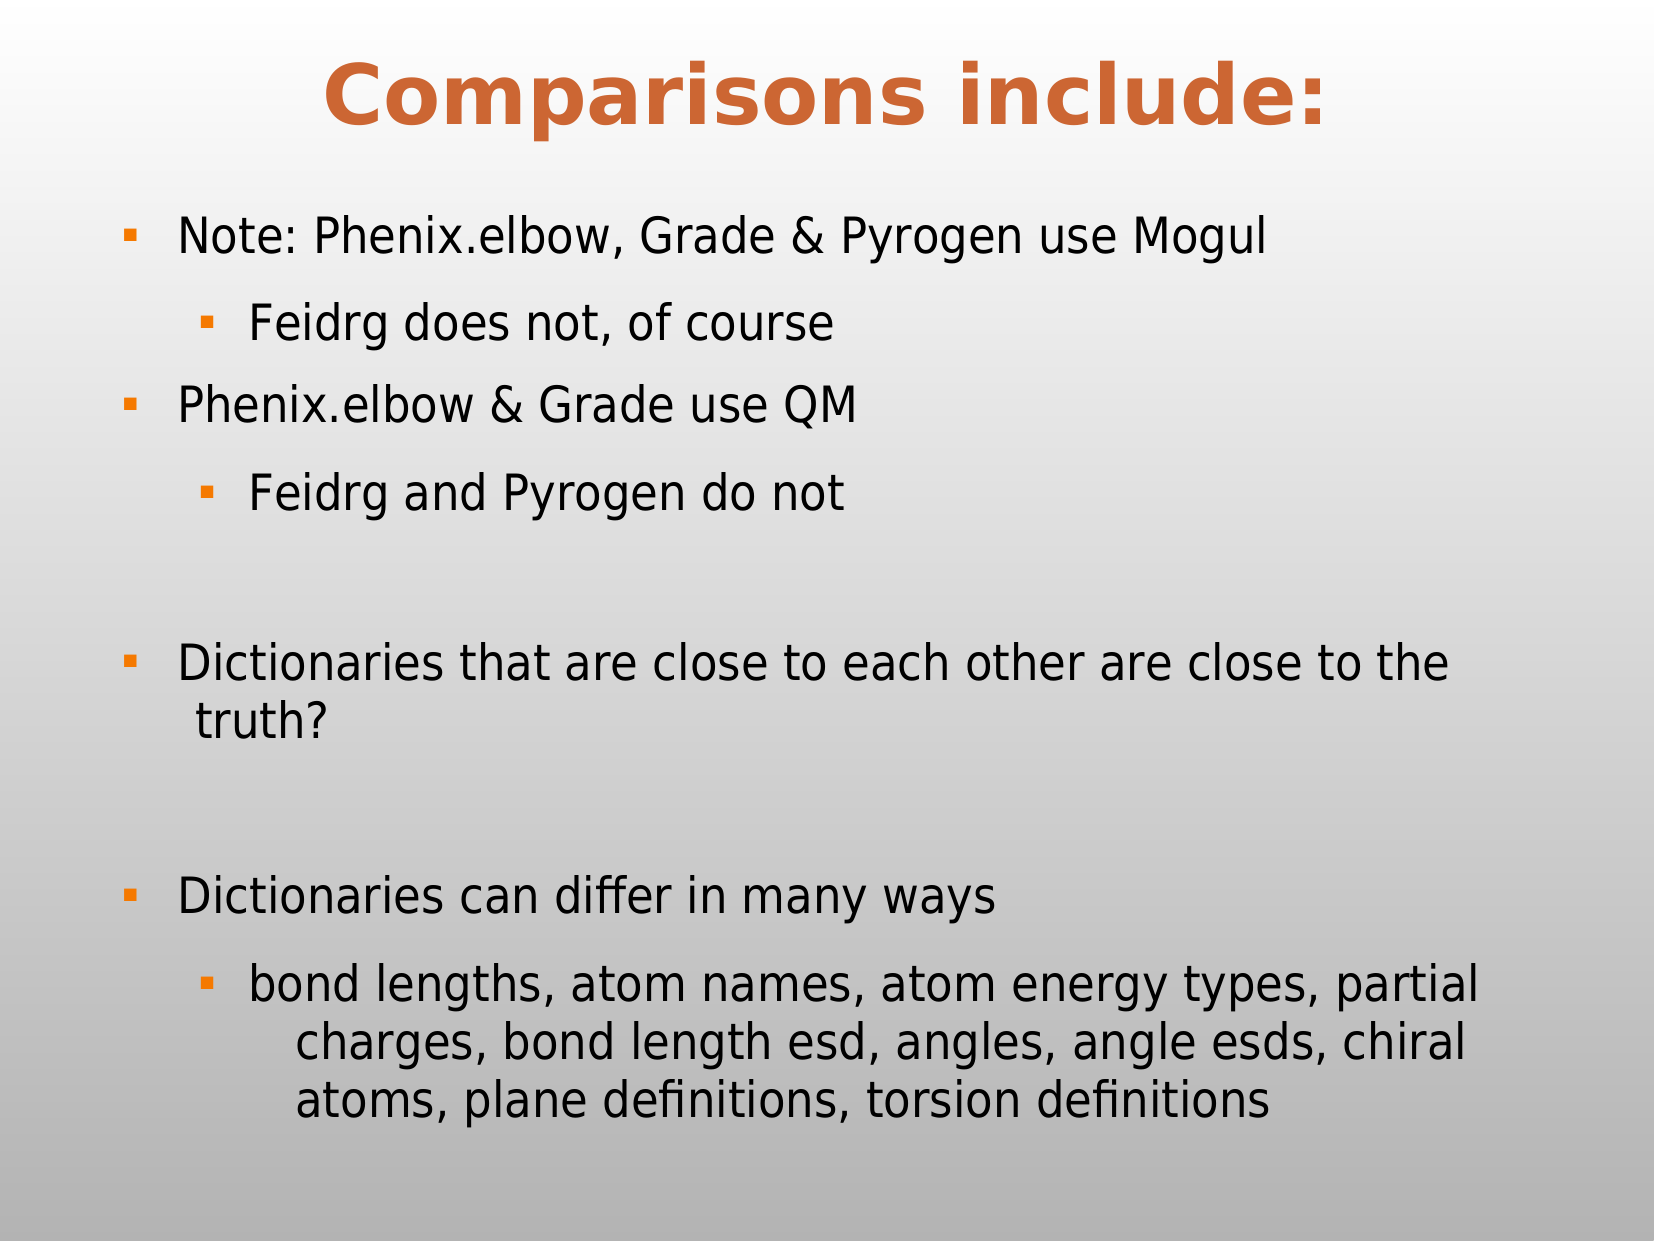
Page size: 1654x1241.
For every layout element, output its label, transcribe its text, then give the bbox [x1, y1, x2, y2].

list Note: Phenix.elbow, Grade & Pyrogen use Mogul Feidrg does not, of course Phenix.elbow & Grade use QM Feidrg and Pyrogen do not Dictionaries that are close to each other are close to the truth? Dictionaries can differ in many ways bond lengths, atom names, atom energy types, partial charges, bond length esd, angles, angle esds, chiral atoms, plane definitions, torsion definitions [76, 206, 1565, 1130]
title Comparisons include: [82, 13, 1571, 178]
